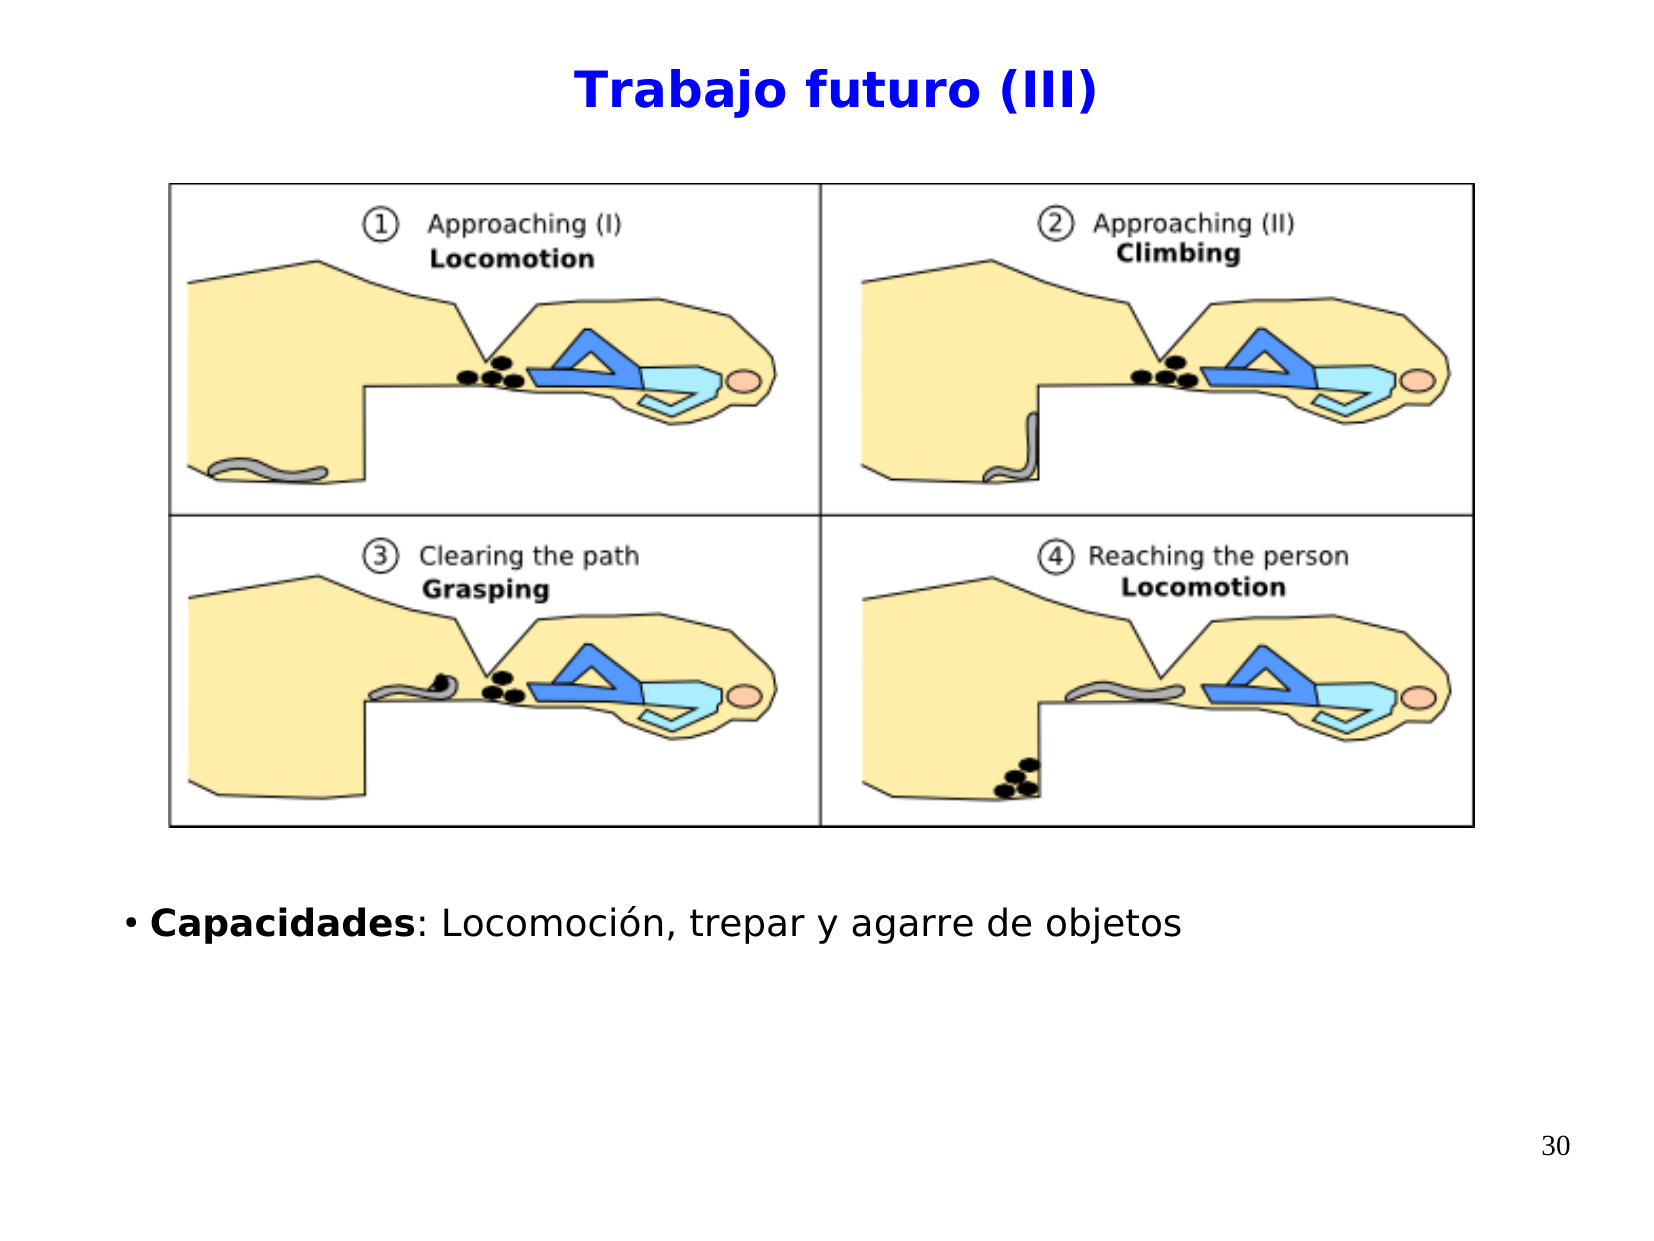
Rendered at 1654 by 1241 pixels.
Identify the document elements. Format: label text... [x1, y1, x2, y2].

text_box Capacidades: Locomoción, trepar y agarre de objetos [109, 894, 1199, 953]
text_box Trabajo futuro (III) [560, 53, 1115, 127]
picture [168, 183, 1475, 828]
